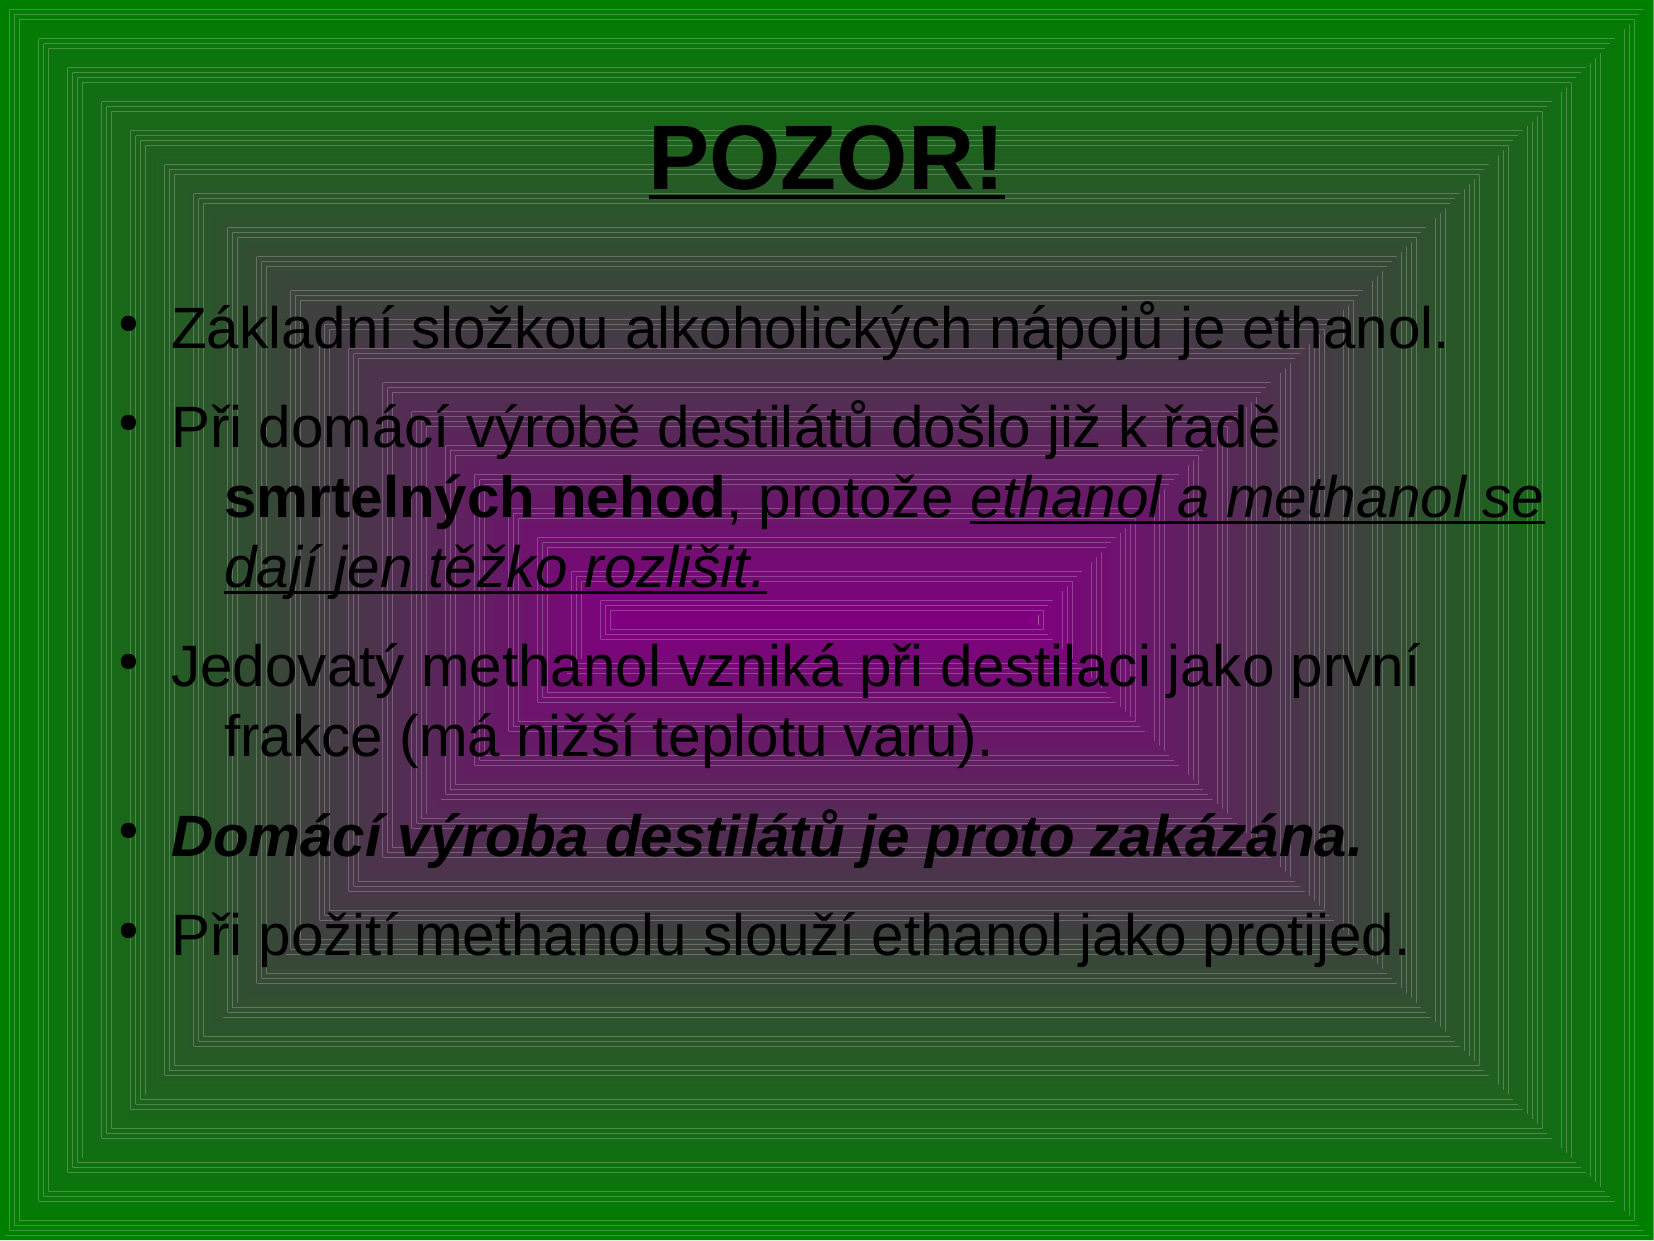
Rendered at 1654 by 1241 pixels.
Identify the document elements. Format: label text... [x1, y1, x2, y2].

title POZOR! [82, 49, 1571, 257]
list Základní složkou alkoholických nápojů je ethanol. Při domácí výrobě destilátů došlo již k řadě smrtelných nehod, protože ethanol a methanol se dají jen těžko rozlišit. Jedovatý methanol vzniká při destilaci jako první frakce (má nižší teplotu varu). Domácí výroba destilátů je proto zakázána. Při požití methanolu slouží ethanol jako protijed. [82, 290, 1571, 1109]
